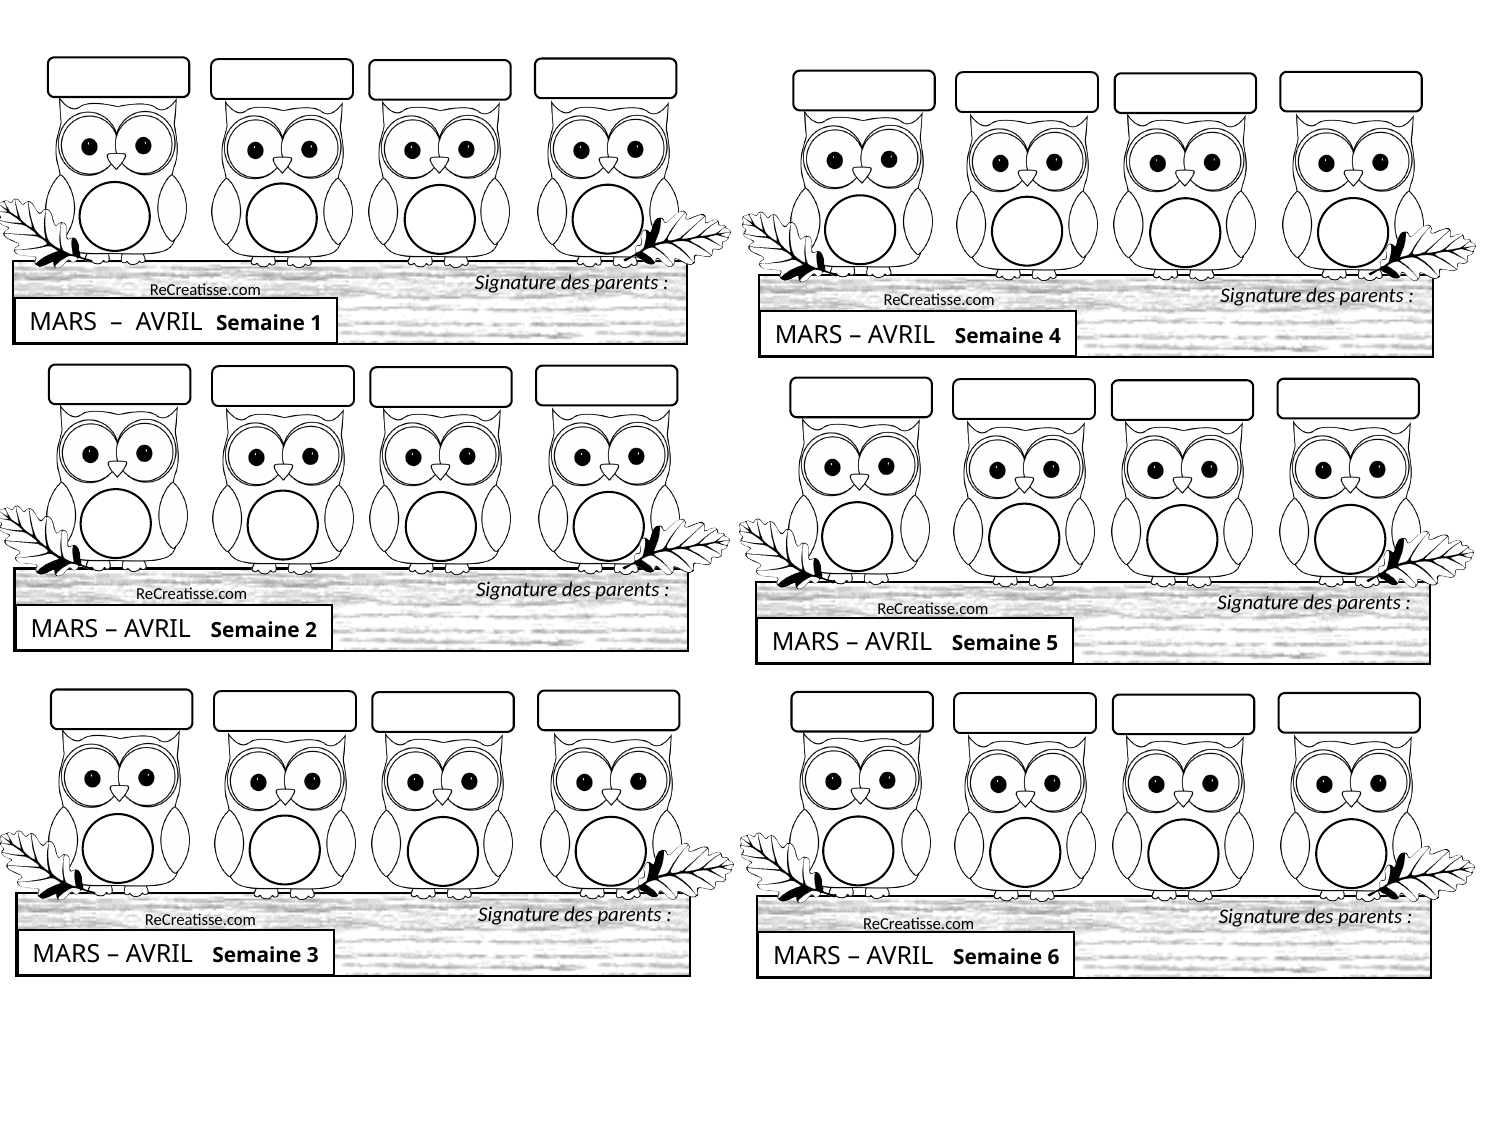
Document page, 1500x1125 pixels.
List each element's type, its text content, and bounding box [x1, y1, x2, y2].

text_box [990, 817, 1061, 887]
text_box [790, 377, 932, 418]
text_box [829, 816, 894, 886]
text_box [538, 690, 680, 731]
text_box [369, 60, 511, 100]
picture [953, 693, 1097, 903]
text_box [247, 490, 318, 560]
text_box [1147, 505, 1218, 575]
picture [0, 404, 188, 579]
text_box Signature des parents : [460, 261, 662, 301]
text_box [404, 184, 475, 254]
picture [211, 365, 355, 575]
text_box [1315, 504, 1386, 574]
text_box [1112, 694, 1255, 735]
text_box ReCreatisse.com [135, 272, 276, 307]
text_box [1318, 198, 1389, 267]
text_box [573, 491, 644, 561]
text_box Signature des parents : [461, 568, 661, 608]
text_box MARS – AVRIL Semaine 6 [758, 932, 1074, 977]
text_box [827, 502, 893, 572]
text_box [1114, 73, 1257, 113]
text_box [407, 817, 478, 886]
text_box [989, 503, 1060, 573]
picture [1282, 113, 1485, 320]
text_box [1280, 71, 1422, 112]
text_box [86, 489, 151, 559]
text_box [756, 582, 1430, 664]
picture [1112, 734, 1254, 903]
text_box [793, 70, 935, 111]
text_box [372, 692, 514, 732]
picture [1280, 734, 1484, 941]
text_box MARS – AVRIL Semaine 2 [16, 605, 332, 650]
text_box [1111, 380, 1254, 420]
text_box Signature des parents : [1203, 581, 1404, 621]
text_box [575, 816, 646, 886]
picture [371, 732, 513, 900]
text_box [47, 57, 190, 98]
text_box [1316, 819, 1387, 889]
text_box [1278, 693, 1420, 733]
picture [537, 100, 933, 306]
text_box [246, 183, 317, 253]
text_box [370, 367, 512, 407]
picture [369, 407, 511, 575]
picture [540, 731, 931, 939]
picture [368, 100, 510, 268]
text_box [534, 58, 677, 99]
text_box [536, 365, 678, 406]
text_box [88, 814, 153, 883]
text_box MARS – AVRIL Semaine 4 [760, 311, 1076, 356]
picture [213, 690, 357, 900]
picture [1279, 420, 1483, 627]
text_box Signature des parents : [1204, 895, 1405, 935]
text_box [14, 569, 688, 651]
text_box ReCreatisse.com [130, 901, 272, 936]
picture [952, 378, 1096, 588]
text_box [85, 182, 150, 251]
text_box [1277, 378, 1419, 419]
text_box ReCreatisse.com [848, 905, 990, 940]
text_box ReCreatisse.com [121, 575, 263, 611]
text_box [759, 275, 1433, 357]
text_box MARS – AVRIL Semaine 1 [14, 298, 337, 343]
text_box Signature des parents : [1205, 274, 1407, 314]
text_box [405, 492, 476, 561]
text_box Signature des parents : [463, 893, 665, 933]
picture [0, 729, 190, 904]
text_box MARS – AVRIL Semaine 3 [18, 930, 334, 975]
text_box [249, 815, 320, 885]
text_box [992, 196, 1063, 266]
picture [0, 96, 187, 271]
text_box [16, 893, 690, 976]
text_box [791, 691, 933, 732]
text_box MARS – AVRIL Semaine 5 [757, 618, 1073, 663]
text_box [51, 689, 193, 730]
text_box ReCreatisse.com [862, 591, 1004, 626]
picture [538, 407, 930, 614]
text_box [48, 364, 191, 405]
picture [1111, 420, 1253, 588]
text_box [830, 195, 896, 265]
text_box [1150, 198, 1221, 268]
picture [955, 71, 1099, 281]
text_box ReCreatisse.com [869, 282, 1010, 317]
picture [210, 58, 354, 268]
text_box [1148, 819, 1219, 889]
text_box [757, 896, 1431, 978]
text_box [13, 261, 687, 344]
text_box [572, 184, 643, 254]
picture [1113, 113, 1256, 281]
